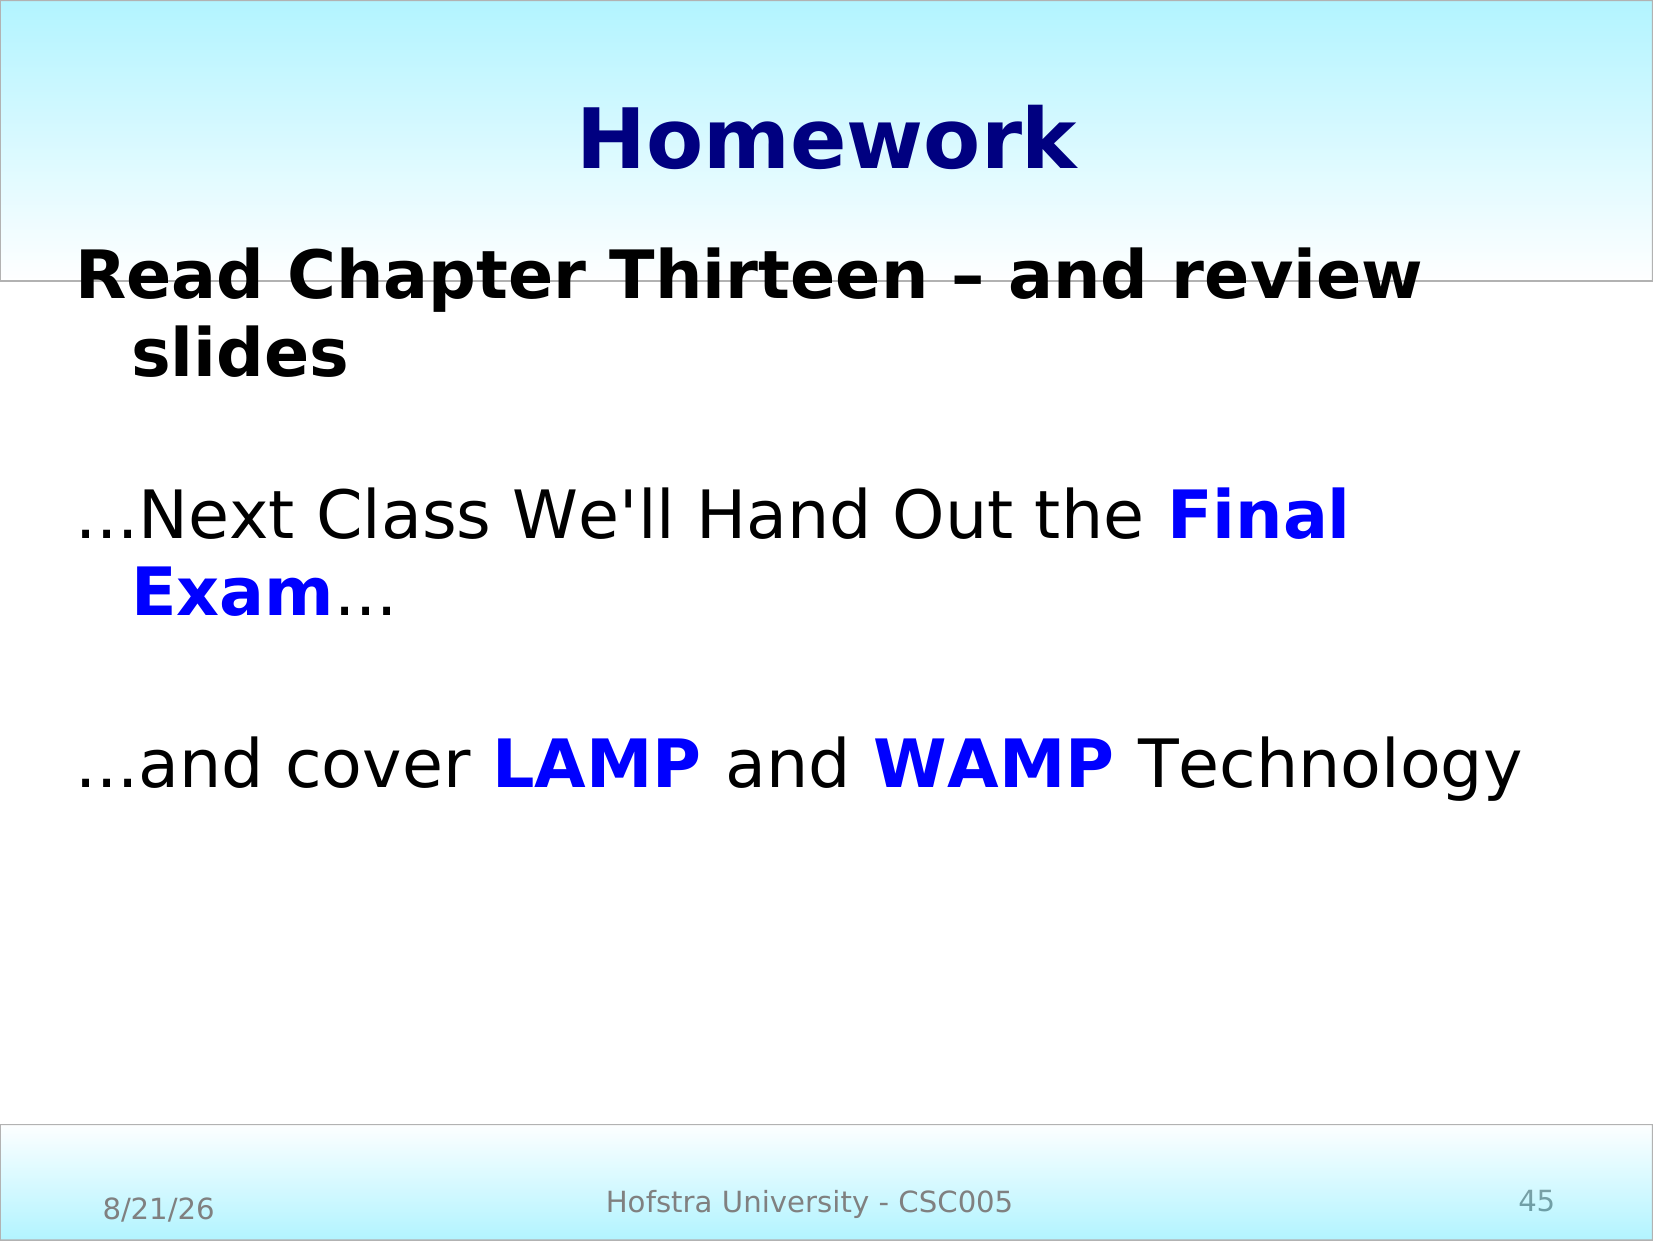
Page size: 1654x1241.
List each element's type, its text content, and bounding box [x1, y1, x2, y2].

title Homework [78, 10, 1576, 236]
list Read Chapter Thirteen – and review slides ...Next Class We'll Hand Out the Final Exam... ...and cover LAMP and WAMP Technology [75, 236, 1613, 1034]
